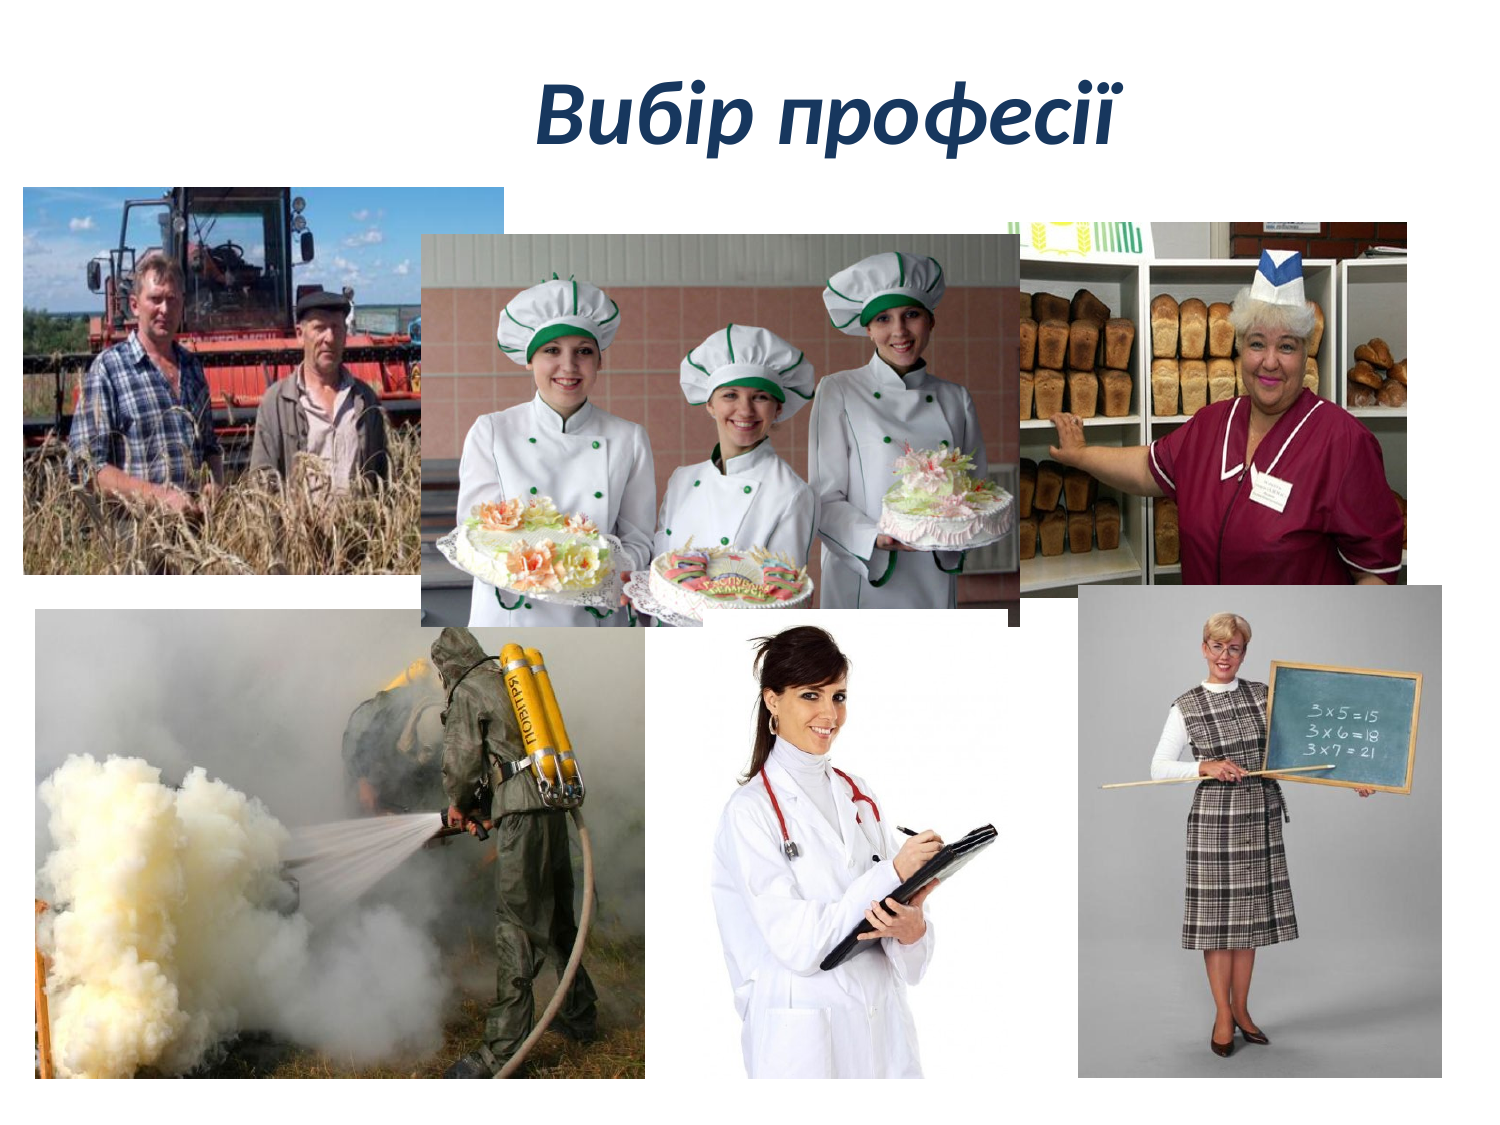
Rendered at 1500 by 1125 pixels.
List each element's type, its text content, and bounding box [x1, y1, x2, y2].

picture [23, 187, 1442, 1079]
title Вибір професії [375, 45, 1425, 233]
